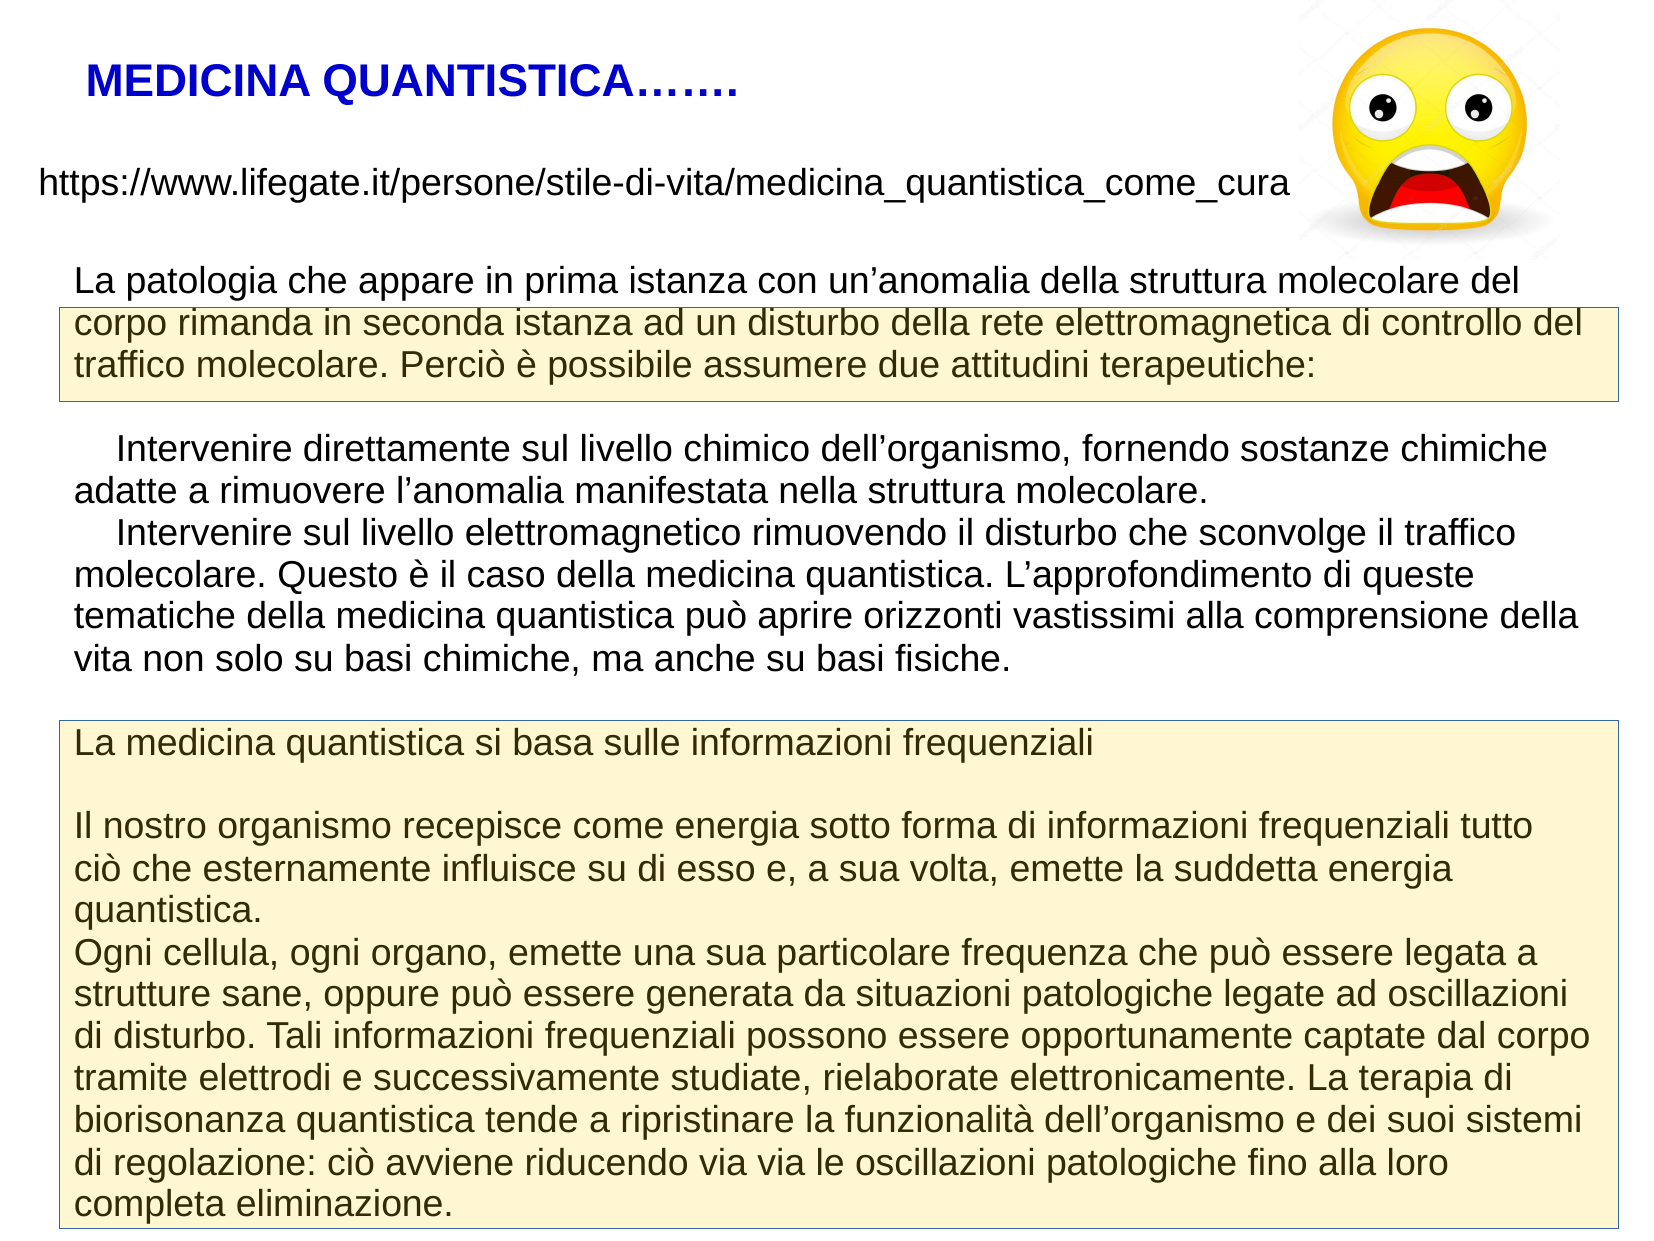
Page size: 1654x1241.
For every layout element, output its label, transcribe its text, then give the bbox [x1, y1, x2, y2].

text_box [59, 720, 1619, 1229]
text_box https://www.lifegate.it/persone/stile-di-vita/medicina_quantistica_come_cura [23, 153, 1299, 211]
text_box La patologia che appare in prima istanza con un’anomalia della struttura molecolare del corpo rimanda in seconda istanza ad un disturbo della rete elettromagnetica di controllo del traffico molecolare. Perciò è possibile assumere due attitudini terapeutiche: Intervenire direttamente sul livello chimico dell’organismo, fornendo sostanze chimiche adatte a rimuovere l’anomalia manifestata nella struttura molecolare. Intervenire sul livello elettromagnetico rimuovendo il disturbo che sconvolge il traffico molecolare. Questo è il caso della medicina quantistica. L’approfondimento di queste tematiche della medicina quantistica può aprire orizzonti vastissimi alla comprensione della vita non solo su basi chimiche, ma anche su basi fisiche. La medicina quantistica si basa sulle informazioni frequenziali Il nostro organismo recepisce come energia sotto forma di informazioni frequenziali tutto ciò che esternamente influisce su di esso e, a sua volta, emette la suddetta energia quantistica. Ogni cellula, ogni organo, emette una sua particolare frequenza che può essere legata a strutture sane, oppure può essere generata da situazioni patologiche legate ad oscillazioni di disturbo. Tali informazioni frequenziali possono essere opportunamente captate dal corpo tramite elettrodi e successivamente studiate, rielaborate elettronicamente. La terapia di biorisonanza quantistica tende a ripristinare la funzionalità dell’organismo e dei suoi sistemi di regolazione: ciò avviene riducendo via via le oscillazioni patologiche fino alla loro completa eliminazione. [59, 251, 1607, 307]
text_box MEDICINA QUANTISTICA……. [70, 47, 1252, 114]
text_box [59, 307, 1619, 402]
text_box La patologia che appare in prima istanza con un’anomalia della struttura molecolare del corpo rimanda in seconda istanza ad un disturbo della rete elettromagnetica di controllo del traffico molecolare. Perciò è possibile assumere due attitudini terapeutiche: Intervenire direttamente sul livello chimico dell’organismo, fornendo sostanze chimiche adatte a rimuovere l’anomalia manifestata nella struttura molecolare. Intervenire sul livello elettromagnetico rimuovendo il disturbo che sconvolge il traffico molecolare. Questo è il caso della medicina quantistica. L’approfondimento di queste tematiche della medicina quantistica può aprire orizzonti vastissimi alla comprensione della vita non solo su basi chimiche, ma anche su basi fisiche. La medicina quantistica si basa sulle informazioni frequenziali Il nostro organismo recepisce come energia sotto forma di informazioni frequenziali tutto ciò che esternamente influisce su di esso e, a sua volta, emette la suddetta energia quantistica. Ogni cellula, ogni organo, emette una sua particolare frequenza che può essere legata a strutture sane, oppure può essere generata da situazioni patologiche legate ad oscillazioni di disturbo. Tali informazioni frequenziali possono essere opportunamente captate dal corpo tramite elettrodi e successivamente studiate, rielaborate elettronicamente. La terapia di biorisonanza quantistica tende a ripristinare la funzionalità dell’organismo e dei suoi sistemi di regolazione: ciò avviene riducendo via via le oscillazioni patologiche fino alla loro completa eliminazione. [59, 402, 1607, 720]
picture [1299, 0, 1560, 260]
